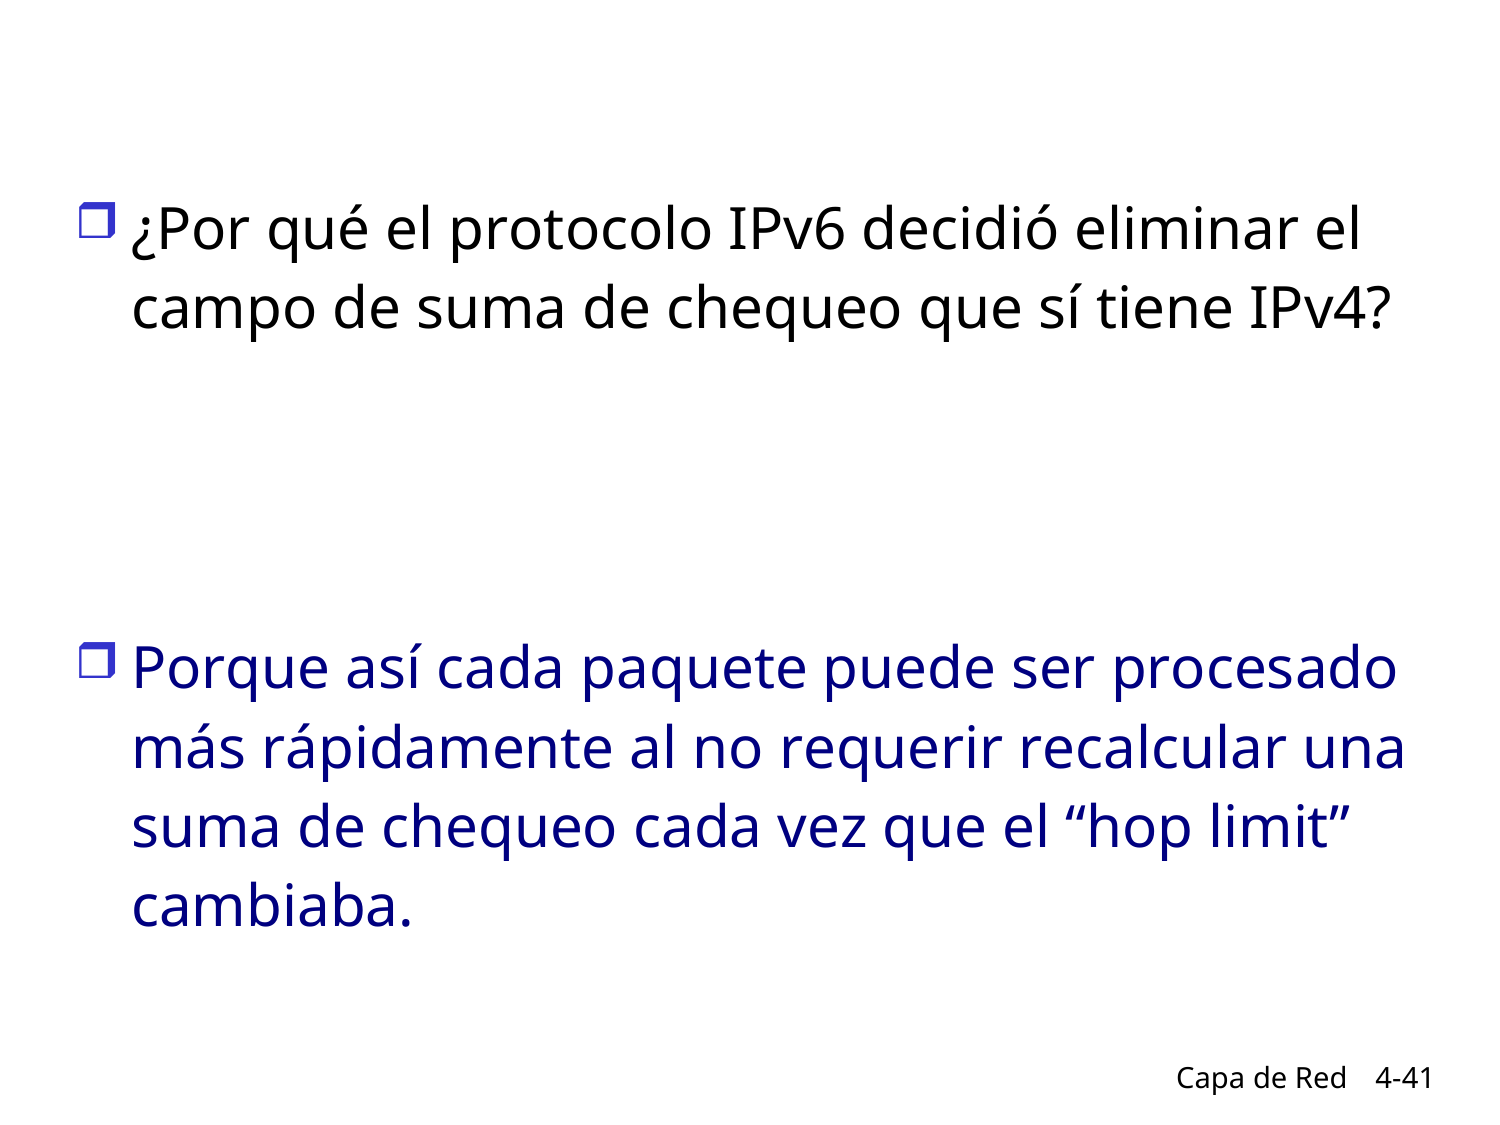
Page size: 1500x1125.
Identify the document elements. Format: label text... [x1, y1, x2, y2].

list Porque así cada paquete puede ser procesado más rápidamente al no requerir recalcular una suma de chequeo cada vez que el “hop limit” cambiaba. [75, 626, 1463, 1028]
list ¿Por qué el protocolo IPv6 decidió eliminar el campo de suma de chequeo que sí tiene IPv4? [75, 187, 1463, 589]
